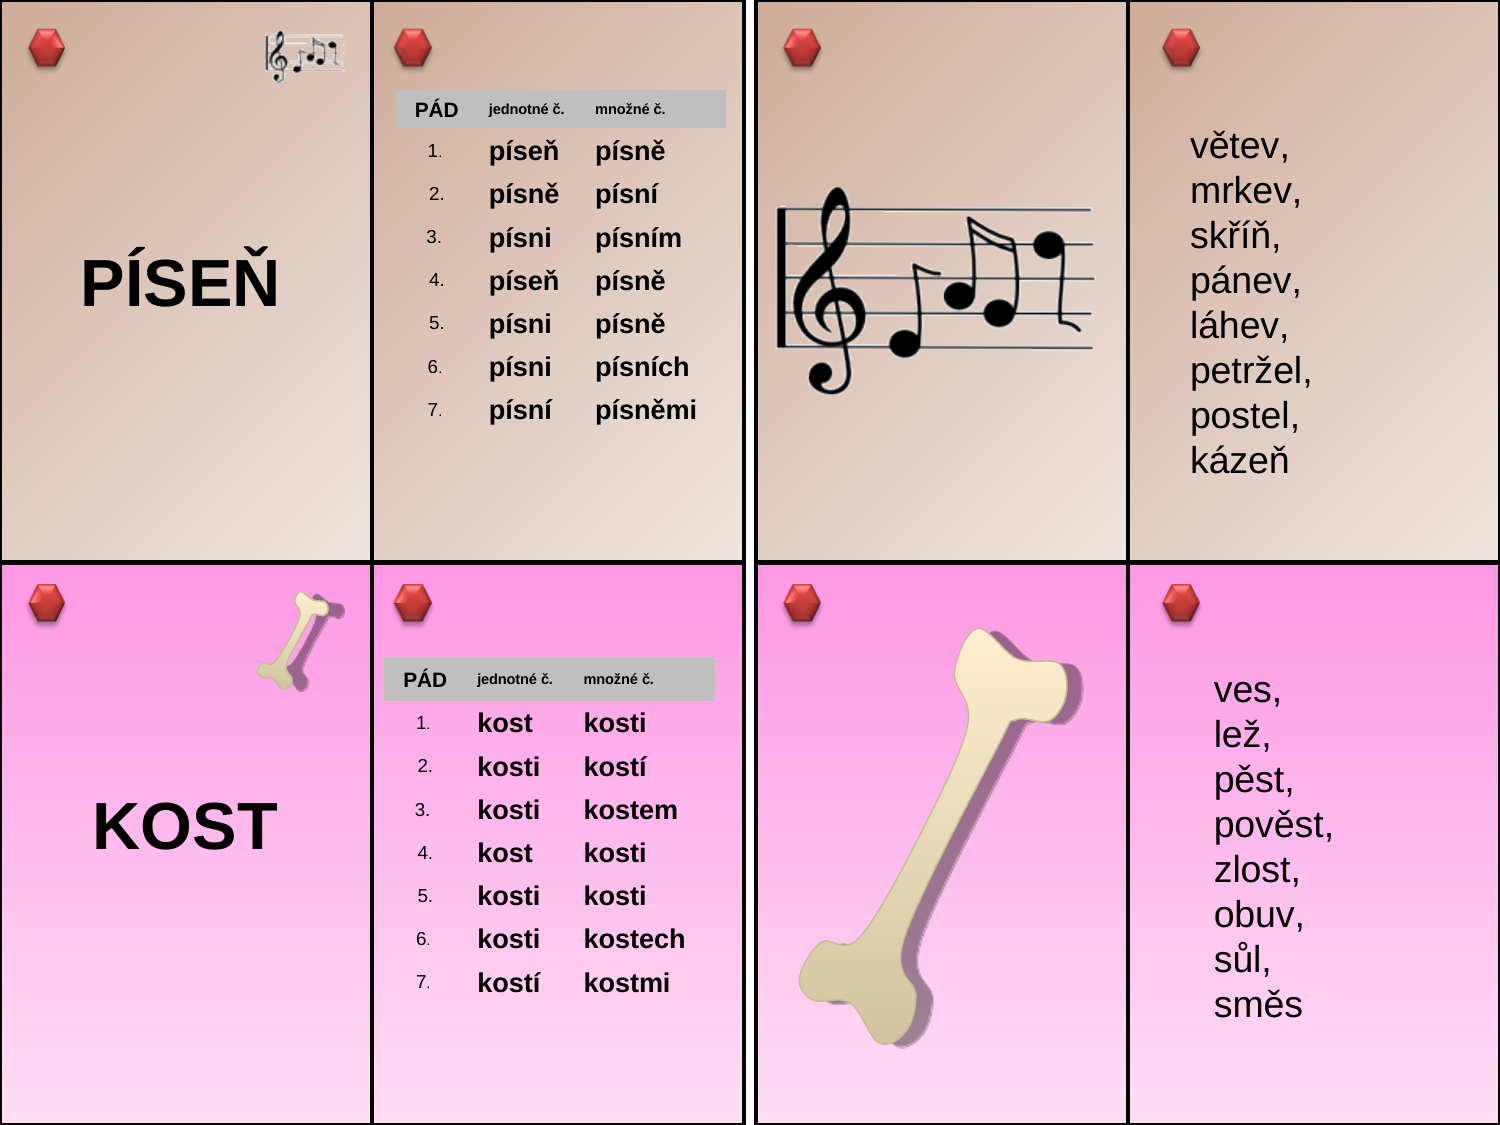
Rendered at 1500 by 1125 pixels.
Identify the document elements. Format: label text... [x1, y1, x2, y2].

table_cell kosti [573, 701, 715, 744]
text_box [755, 0, 1500, 1125]
table_header PÁD [396, 90, 478, 128]
table_cell 2. [396, 171, 478, 215]
picture [774, 24, 830, 79]
table_cell písni [478, 301, 585, 344]
table_cell 2. [384, 744, 467, 787]
table_cell 7. [384, 960, 467, 1003]
table_cell kosti [467, 873, 573, 916]
table_header jednotné č. [467, 657, 573, 701]
table_cell písním [585, 215, 726, 258]
table_cell kost [467, 701, 573, 744]
table_cell kostem [573, 787, 715, 830]
table_cell 4. [384, 830, 467, 873]
text_box KOST [77, 774, 293, 871]
table_cell písně [585, 128, 726, 171]
table_cell píseň [478, 128, 585, 171]
table_cell kosti [573, 830, 715, 873]
table_cell 5. [396, 301, 478, 344]
picture [385, 24, 441, 79]
table_cell 7. [396, 387, 478, 430]
picture [1153, 579, 1209, 635]
table_header jednotné č. [478, 90, 585, 128]
text_box [0, 0, 745, 1125]
text_box větev, mrkev, skříň, pánev, láhev, petržel, postel, kázeň [1175, 113, 1388, 489]
picture [385, 579, 441, 635]
table_cell 4. [396, 258, 478, 301]
table_cell 3. [384, 787, 467, 830]
table_cell písni [478, 344, 585, 387]
table_cell 6. [396, 344, 478, 387]
table_cell písně [478, 171, 585, 215]
table_cell 1. [396, 128, 478, 171]
table_cell písních [585, 344, 726, 387]
picture [265, 30, 348, 83]
table_header množné č. [585, 90, 726, 128]
text_box PÍSEŇ [66, 231, 297, 328]
text_box ves, lež, pěst, pověst, zlost, obuv, sůl, směs [1198, 656, 1353, 1033]
table_cell kosti [467, 916, 573, 960]
table_cell 6. [384, 916, 467, 960]
table_cell kostmi [573, 960, 715, 1003]
table_cell 1. [384, 701, 467, 744]
table_cell kosti [467, 744, 573, 787]
table_cell písní [585, 171, 726, 215]
table_cell písněmi [585, 387, 726, 430]
picture [773, 184, 1112, 398]
table_header množné č. [573, 657, 715, 701]
table_cell 3. [396, 215, 478, 258]
picture [19, 579, 74, 635]
picture [774, 579, 830, 635]
picture [1153, 24, 1209, 79]
table_cell kostech [573, 916, 715, 960]
table_cell 5. [384, 873, 467, 916]
table_cell kosti [573, 873, 715, 916]
table_cell písní [478, 387, 585, 430]
table_cell píseň [478, 258, 585, 301]
table_cell kosti [467, 787, 573, 830]
table_header PÁD [384, 657, 467, 701]
table_cell písně [585, 301, 726, 344]
picture [19, 24, 74, 79]
table_cell kost [467, 830, 573, 873]
table_cell písně [585, 258, 726, 301]
table_cell kostí [573, 744, 715, 787]
table_cell kostí [467, 960, 573, 1003]
table_cell písni [478, 215, 585, 258]
